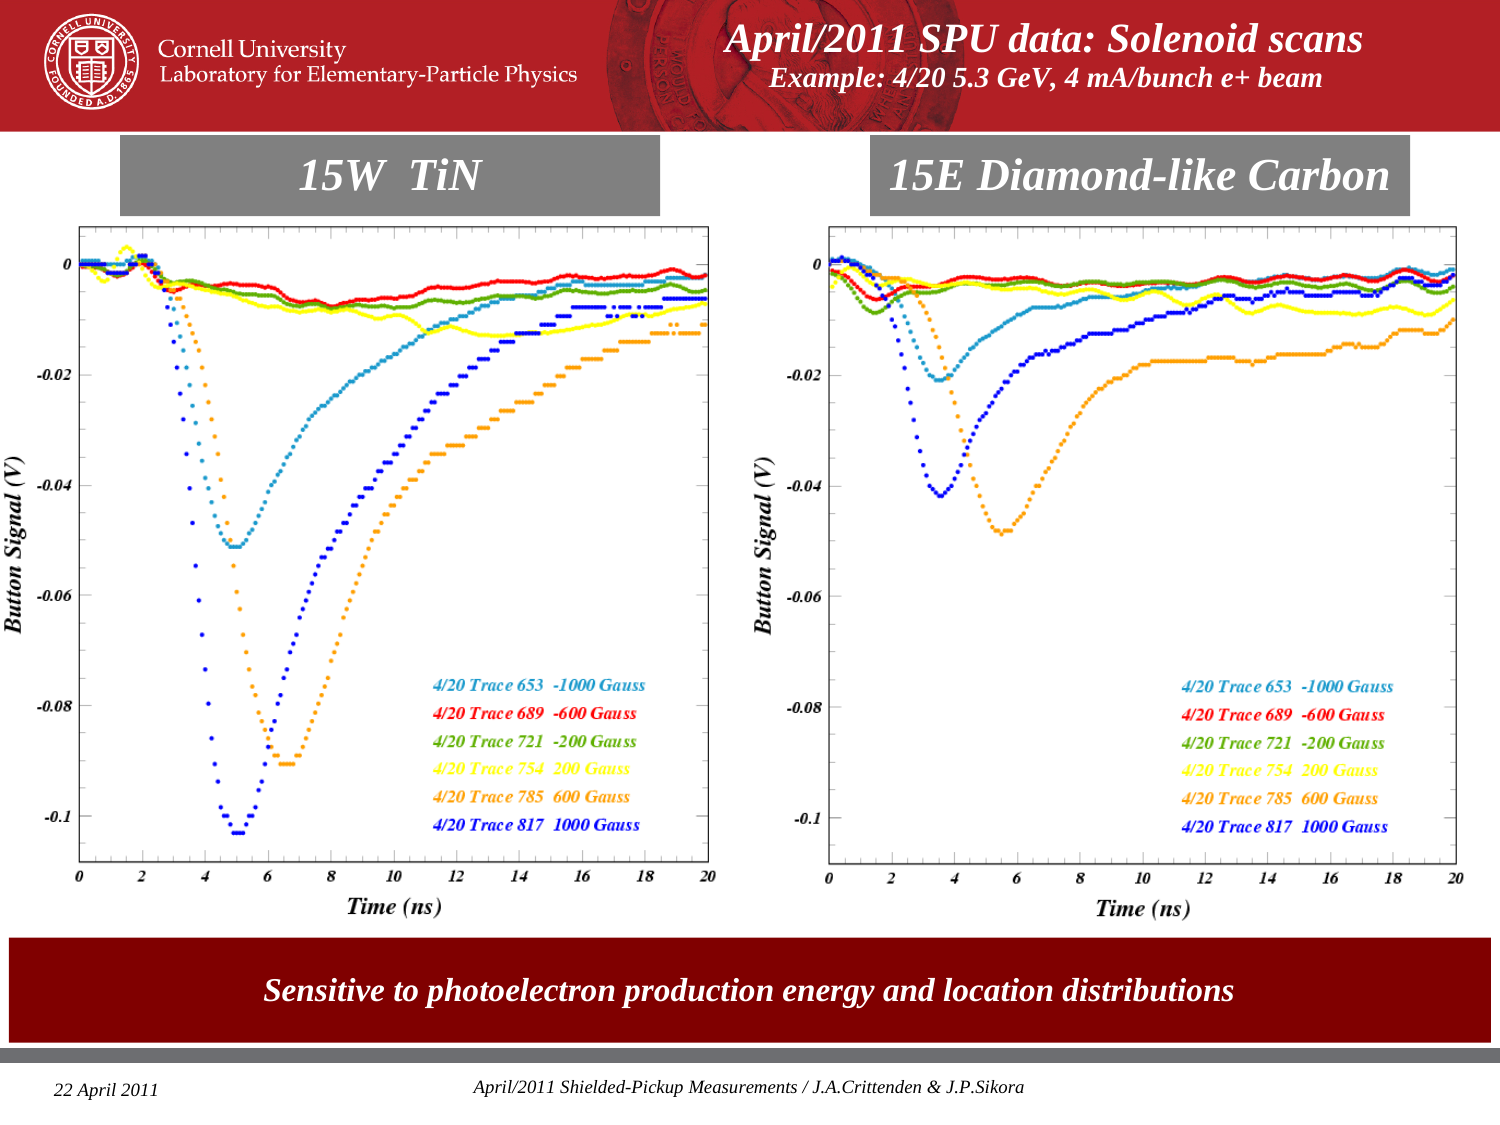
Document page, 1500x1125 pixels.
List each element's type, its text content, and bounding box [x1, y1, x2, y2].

text_box April/2011 SPU data: Solenoid scans Example: 4/20 5.3 GeV, 4 mA/bunch e+ beam [599, 7, 1500, 158]
text_box 15E Diamond-like Carbon [870, 135, 1411, 217]
text_box Sensitive to photoelectron production energy and location distributions [8, 937, 1491, 1043]
picture [0, 224, 721, 926]
text_box 15W TiN [120, 135, 661, 217]
picture [0, 0, 1500, 132]
picture [750, 224, 1471, 926]
